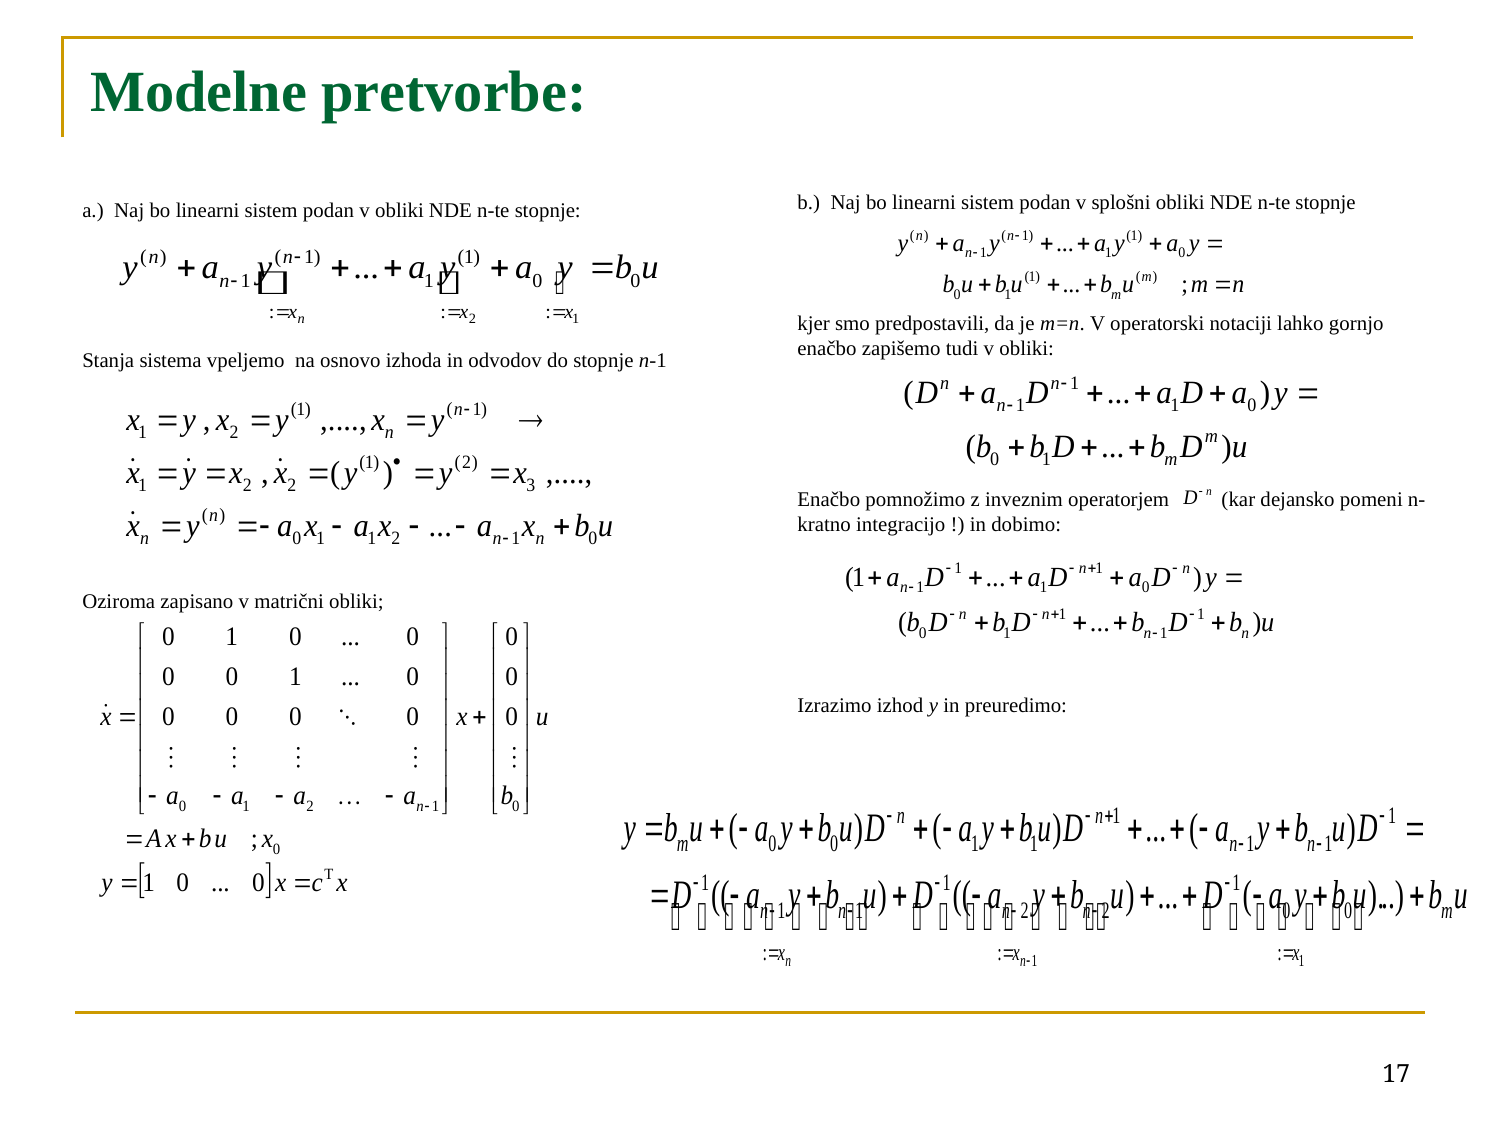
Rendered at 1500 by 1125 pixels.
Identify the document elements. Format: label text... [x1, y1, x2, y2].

chart [841, 556, 1307, 644]
title Modelne pretvorbe: [75, 45, 1426, 201]
list a.) Naj bo linearni sistem podan v obliki NDE n-te stopnje: Stanja sistema vpeljemo na osnovo izhoda in odvodov do stopnje n-1 Oziroma zapisano v matrični obliki; [67, 189, 730, 946]
chart [120, 395, 619, 550]
chart [899, 368, 1320, 472]
chart [95, 617, 555, 904]
chart [114, 241, 702, 330]
text_box <number> [1074, 1024, 1426, 1100]
text_box b.) Naj bo linearni sistem podan v splošni obliki NDE n-te stopnje kjer smo predpostavili, da je m=n. V operatorski notaciji lahko gornjo enačbo zapišemo tudi v obliki: Enačbo pomnožimo z inveznim operatorjem (kar dejansko pomeni n-kratno integracijo !) in dobimo: Izrazimo izhod y in preuredimo: [782, 181, 1446, 798]
chart [891, 224, 1250, 304]
chart [1179, 482, 1216, 509]
chart [616, 798, 1500, 974]
